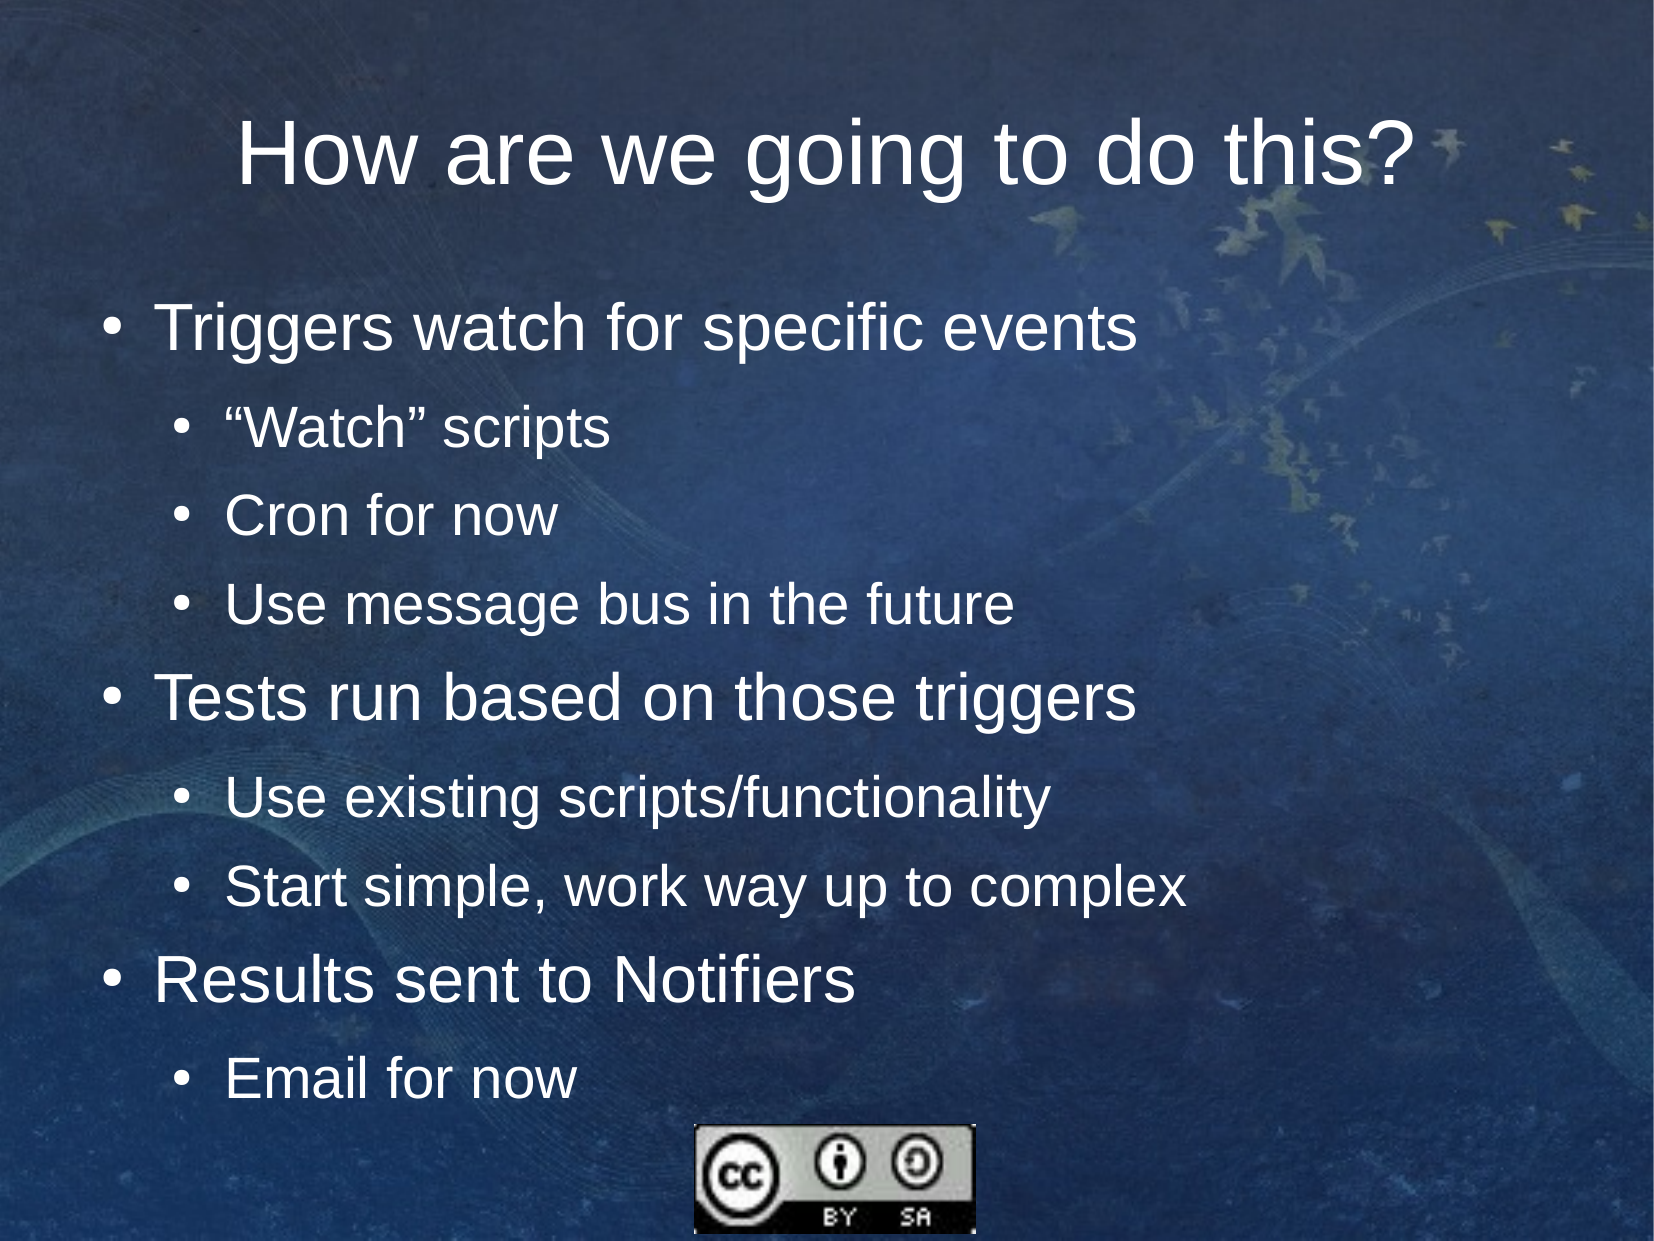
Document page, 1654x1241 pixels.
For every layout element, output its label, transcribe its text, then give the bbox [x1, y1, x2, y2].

list Triggers watch for specific events “Watch” scripts Cron for now Use message bus in the future Tests run based on those triggers Use existing scripts/functionality Start simple, work way up to complex Results sent to Notifiers Email for now [82, 290, 1571, 1112]
title How are we going to do this? [82, 56, 1571, 250]
picture [0, 0, 1654, 1241]
